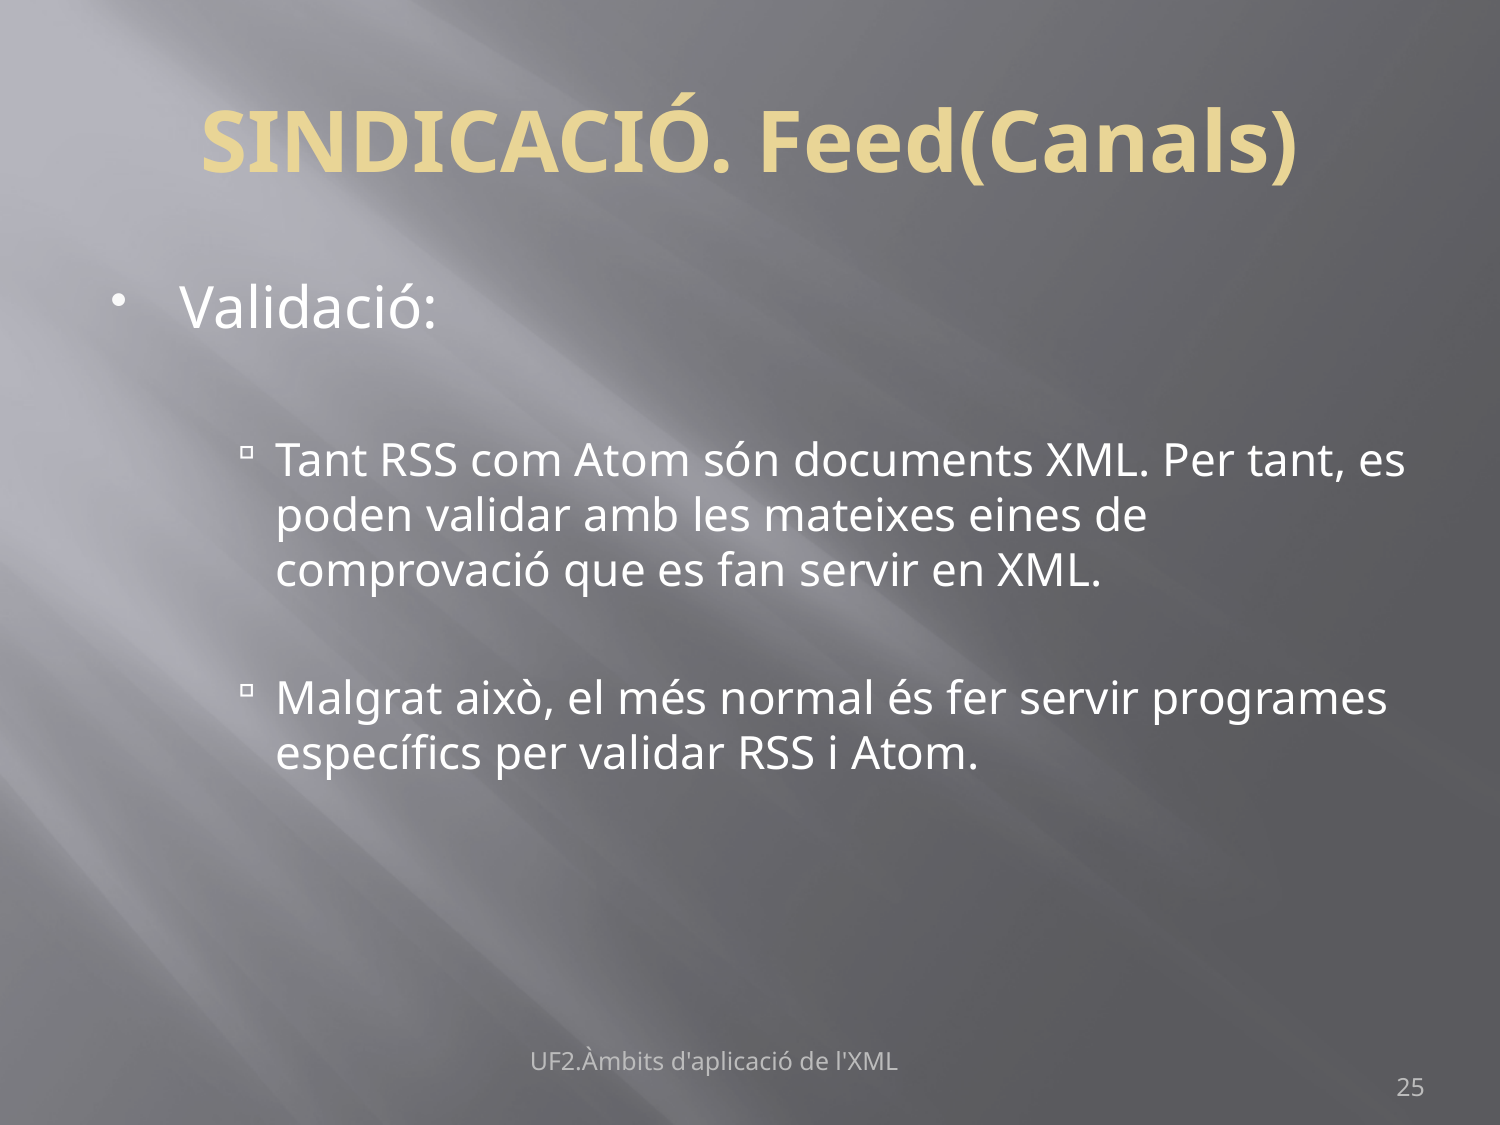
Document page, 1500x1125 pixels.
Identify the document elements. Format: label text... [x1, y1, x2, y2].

title SINDICACIÓ. Feed(Canals) [75, 45, 1425, 233]
picture [0, 0, 1500, 1125]
footer UF2.Àmbits d'aplicació de l'XML [512, 1052, 988, 1113]
list Validació: Tant RSS com Atom són documents XML. Per tant, es poden validar amb les mateixes eines de comprovació que es fan servir en XML. Malgrat això, el més normal és fer servir programes específics per validar RSS i Atom. [75, 262, 1425, 1035]
slide_number <número> [1299, 1052, 1425, 1113]
